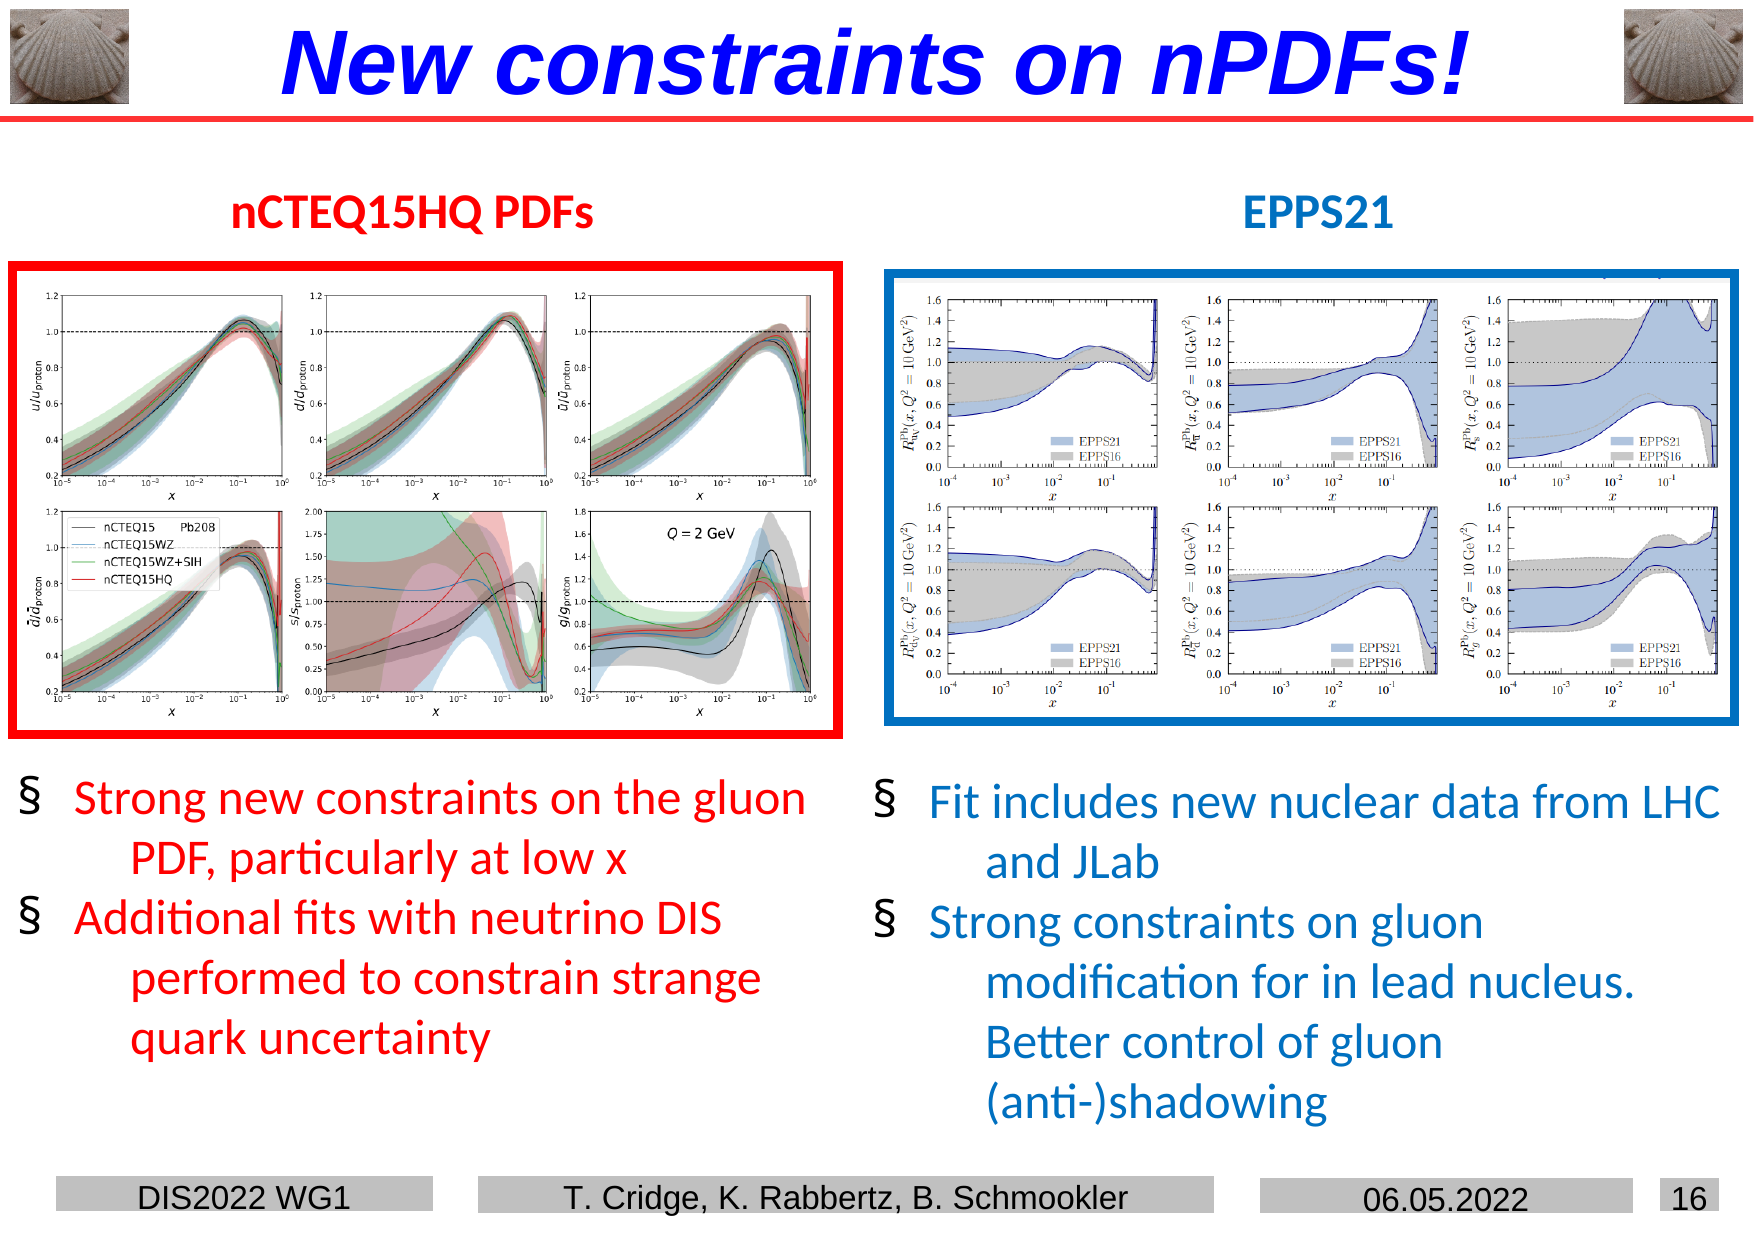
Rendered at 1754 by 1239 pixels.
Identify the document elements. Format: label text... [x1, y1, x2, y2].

text_box Fit includes new nuclear data from LHC and JLab Strong constraints on gluon modification for in lead nucleus. Better control of gluon (anti-)shadowing [857, 760, 1751, 1137]
text_box Strong new constraints on the gluon PDF, particularly at low x Additional fits with neutrino DIS performed to constrain strange quark uncertainty [2, 757, 834, 1076]
picture [10, 9, 124, 104]
picture [1630, 9, 1743, 104]
picture [893, 278, 1730, 717]
text_box EPPS21 [956, 170, 1681, 247]
picture [17, 270, 834, 731]
text_box nCTEQ15HQ PDFs [163, 170, 672, 247]
title New constraints on nPDFs! [124, 2, 1630, 114]
